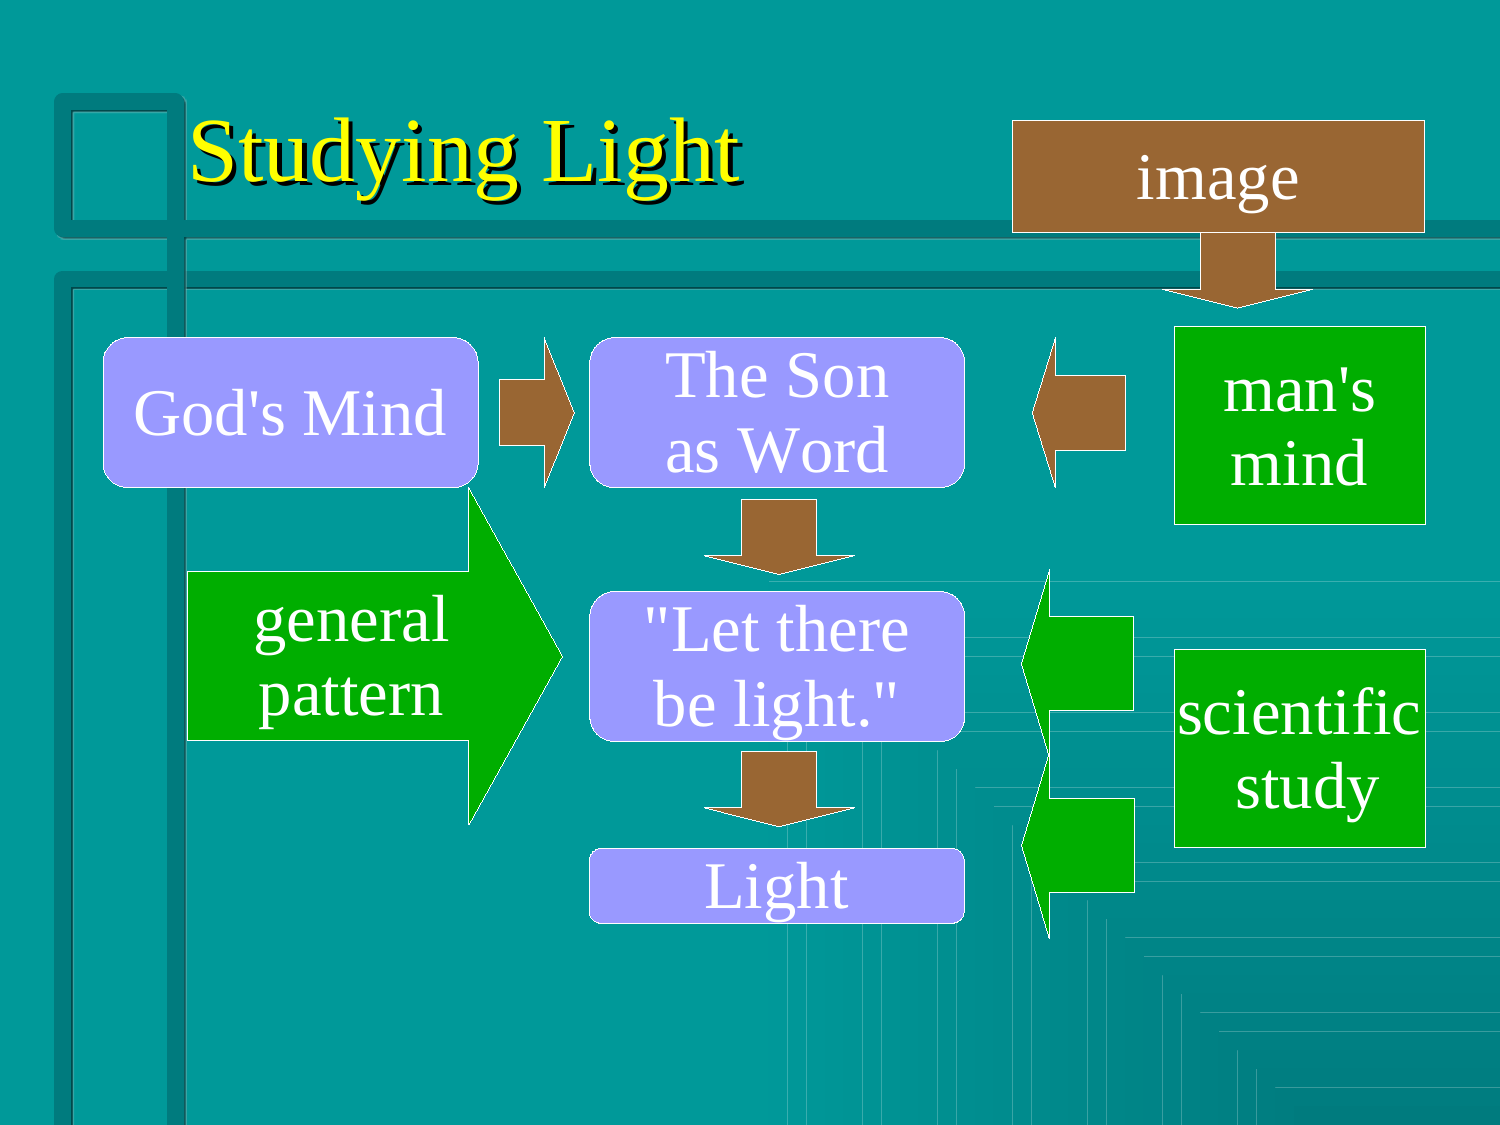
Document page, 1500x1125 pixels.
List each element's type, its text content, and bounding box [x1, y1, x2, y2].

text_box scientific study [1174, 649, 1426, 848]
text_box image [1012, 120, 1425, 233]
title Studying Light [187, 56, 1463, 244]
text_box general pattern [187, 487, 563, 825]
text_box God's Mind [103, 337, 479, 488]
text_box man's mind [1174, 326, 1426, 525]
text_box [1032, 337, 1126, 488]
text_box "Let there be light." [589, 591, 965, 742]
text_box [704, 751, 855, 827]
text_box [704, 499, 855, 575]
text_box [499, 337, 575, 488]
text_box [1162, 232, 1313, 309]
text_box The Son as Word [589, 337, 965, 488]
text_box [1021, 569, 1135, 939]
text_box Light [589, 848, 965, 924]
